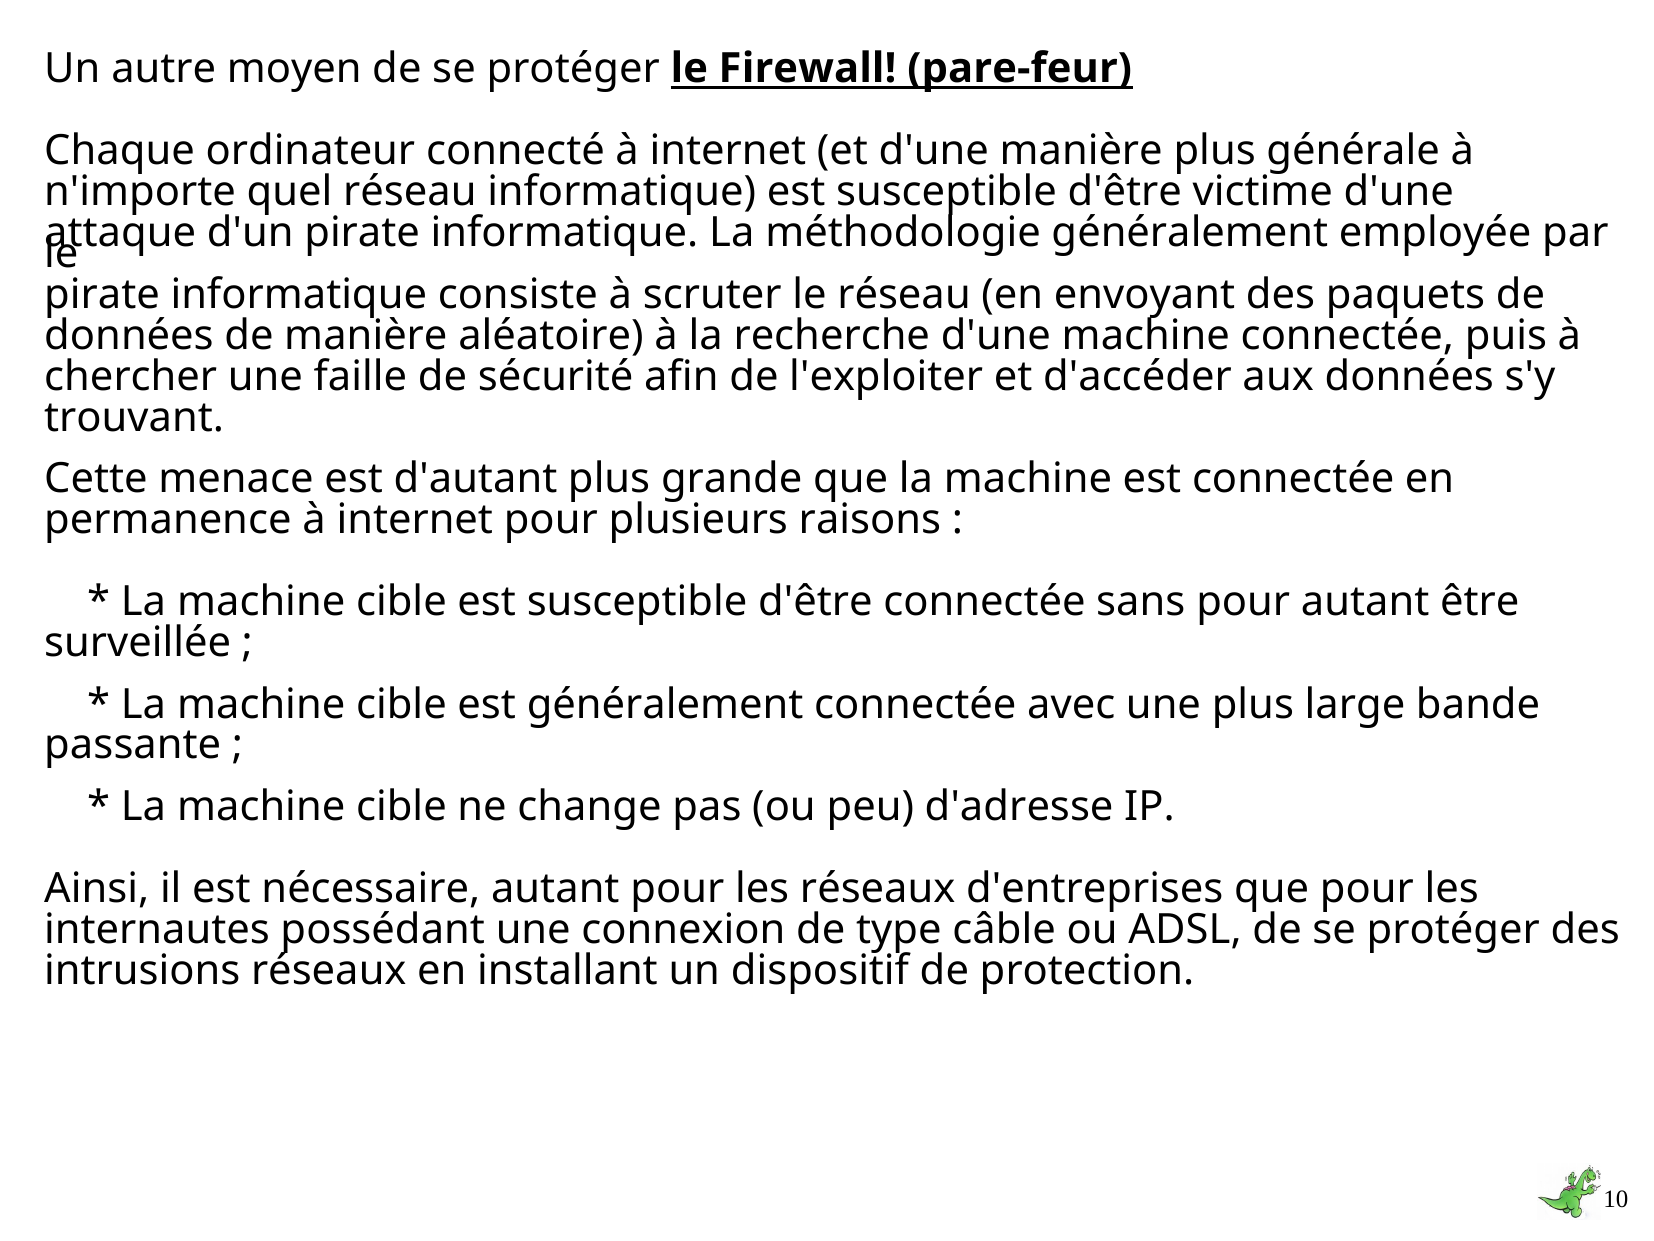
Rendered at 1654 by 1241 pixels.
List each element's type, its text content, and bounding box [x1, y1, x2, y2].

text_box Un autre moyen de se protéger le Firewall! (pare-feur) Chaque ordinateur connecté à internet (et d'une manière plus générale à n'importe quel réseau informatique) est susceptible d'être victime d'une attaque d'un pirate informatique. La méthodologie généralement employée par le pirate informatique consiste à scruter le réseau (en envoyant des paquets de données de manière aléatoire) à la recherche d'une machine connectée, puis à chercher une faille de sécurité afin de l'exploiter et d'accéder aux données s'y trouvant. Cette menace est d'autant plus grande que la machine est connectée en permanence à internet pour plusieurs raisons : * La machine cible est susceptible d'être connectée sans pour autant être surveillée ; * La machine cible est généralement connectée avec une plus large bande passante ; * La machine cible ne change pas (ou peu) d'adresse IP. Ainsi, il est nécessaire, autant pour les réseaux d'entreprises que pour les internautes possédant une connexion de type câble ou ADSL, de se protéger des intrusions réseaux en installant un dispositif de protection. [29, 59, 1654, 1063]
picture [1537, 1163, 1601, 1220]
text_box 10 [1603, 1186, 1632, 1213]
